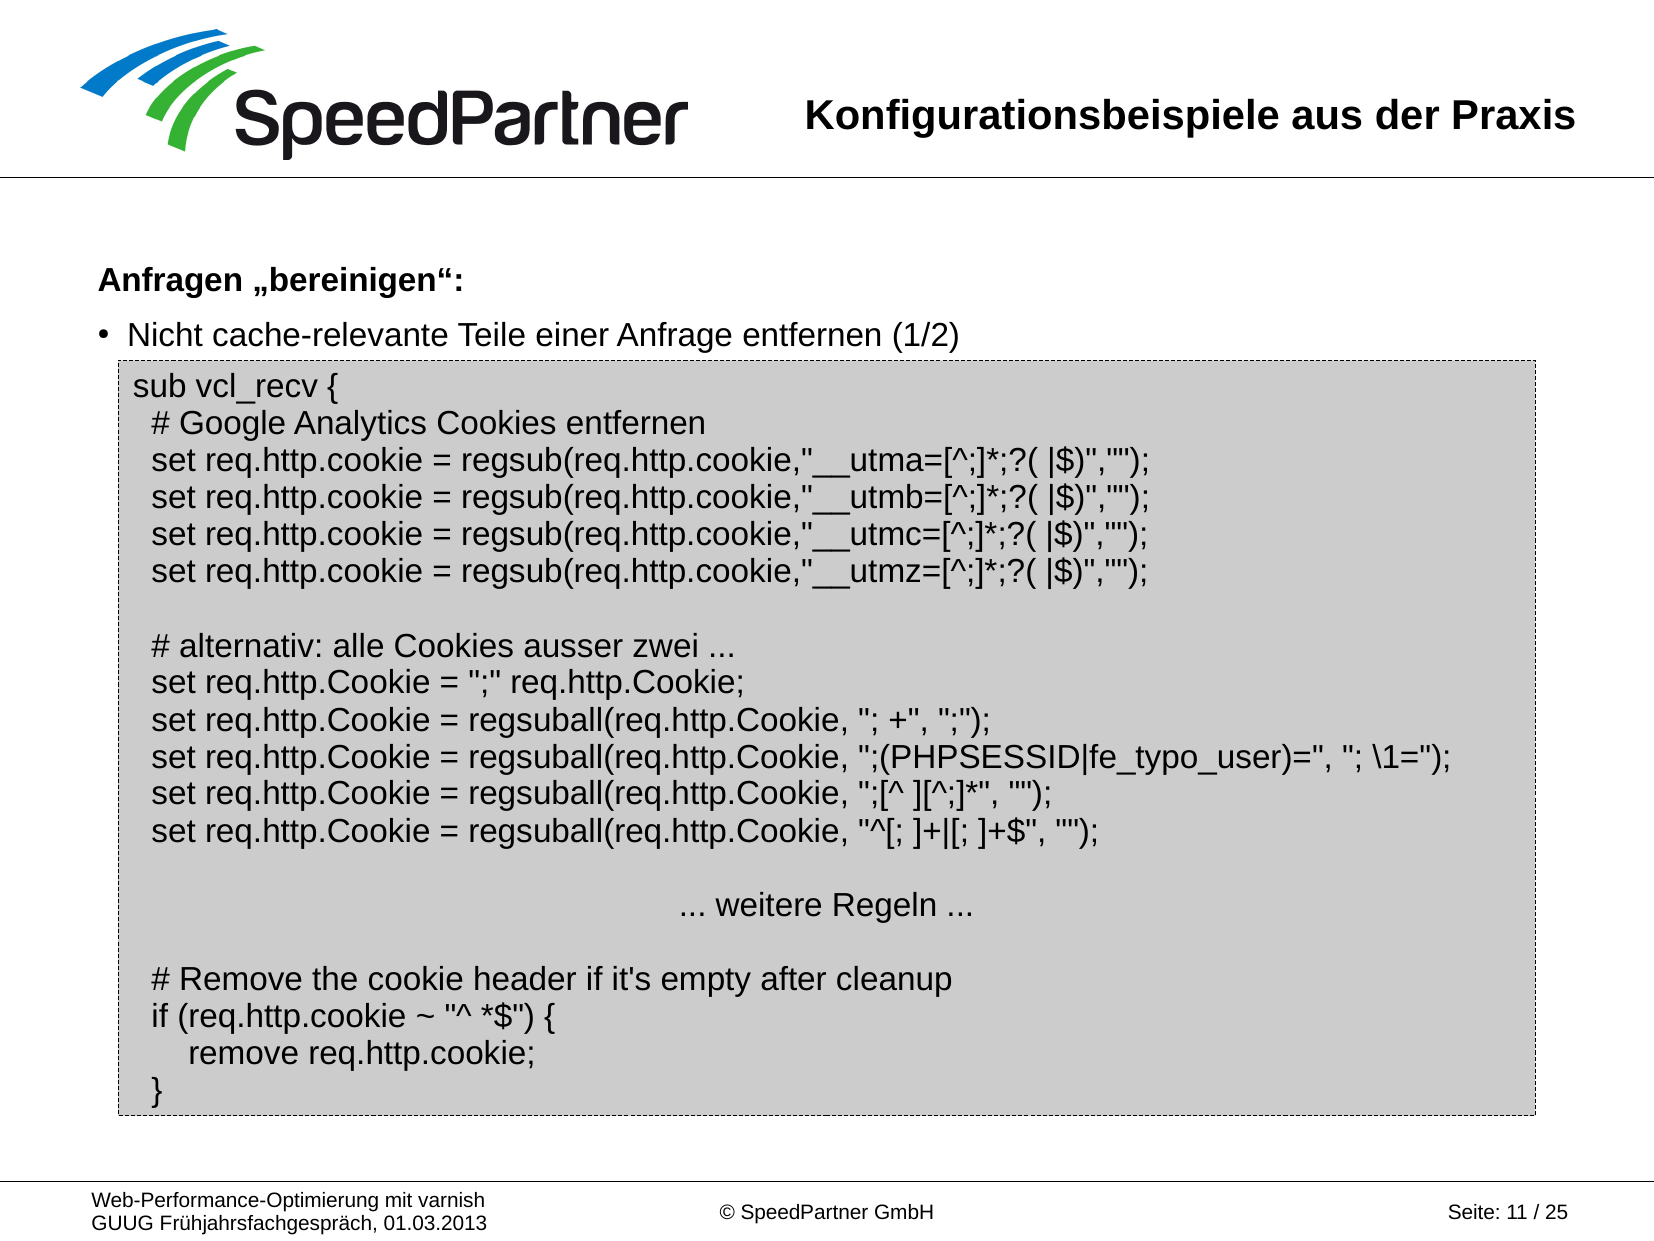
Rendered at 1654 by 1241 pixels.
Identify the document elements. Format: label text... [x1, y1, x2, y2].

title Konfigurationsbeispiele aus der Praxis [590, 70, 1577, 160]
text_box Anfragen „bereinigen“: Nicht cache-relevante Teile einer Anfrage entfernen (1/2) [82, 254, 1565, 1177]
picture [80, 29, 688, 160]
text_box sub vcl_recv { # Google Analytics Cookies entfernen set req.http.cookie = regsub(req.http.cookie,"__utma=[^;]*;?( |$)",""); set req.http.cookie = regsub(req.http.cookie,"__utmb=[^;]*;?( |$)",""); set req.http.cookie = regsub(req.http.cookie,"__utmc=[^;]*;?( |$)",""); set req.http.cookie = regsub(req.http.cookie,"__utmz=[^;]*;?( |$)",""); # alternativ: alle Cookies ausser zwei ... set req.http.Cookie = ";" req.http.Cookie; set req.http.Cookie = regsuball(req.http.Cookie, "; +", ";"); set req.http.Cookie = regsuball(req.http.Cookie, ";(PHPSESSID|fe_typo_user)=", "; \1="); set req.http.Cookie = regsuball(req.http.Cookie, ";[^ ][^;]*", ""); set req.http.Cookie = regsuball(req.http.Cookie, "^[; ]+|[; ]+$", ""); ... weitere Regeln ... # Remove the cookie header if it's empty after cleanup if (req.http.cookie ~ "^ *$") { remove req.http.cookie; } [118, 360, 1536, 1116]
